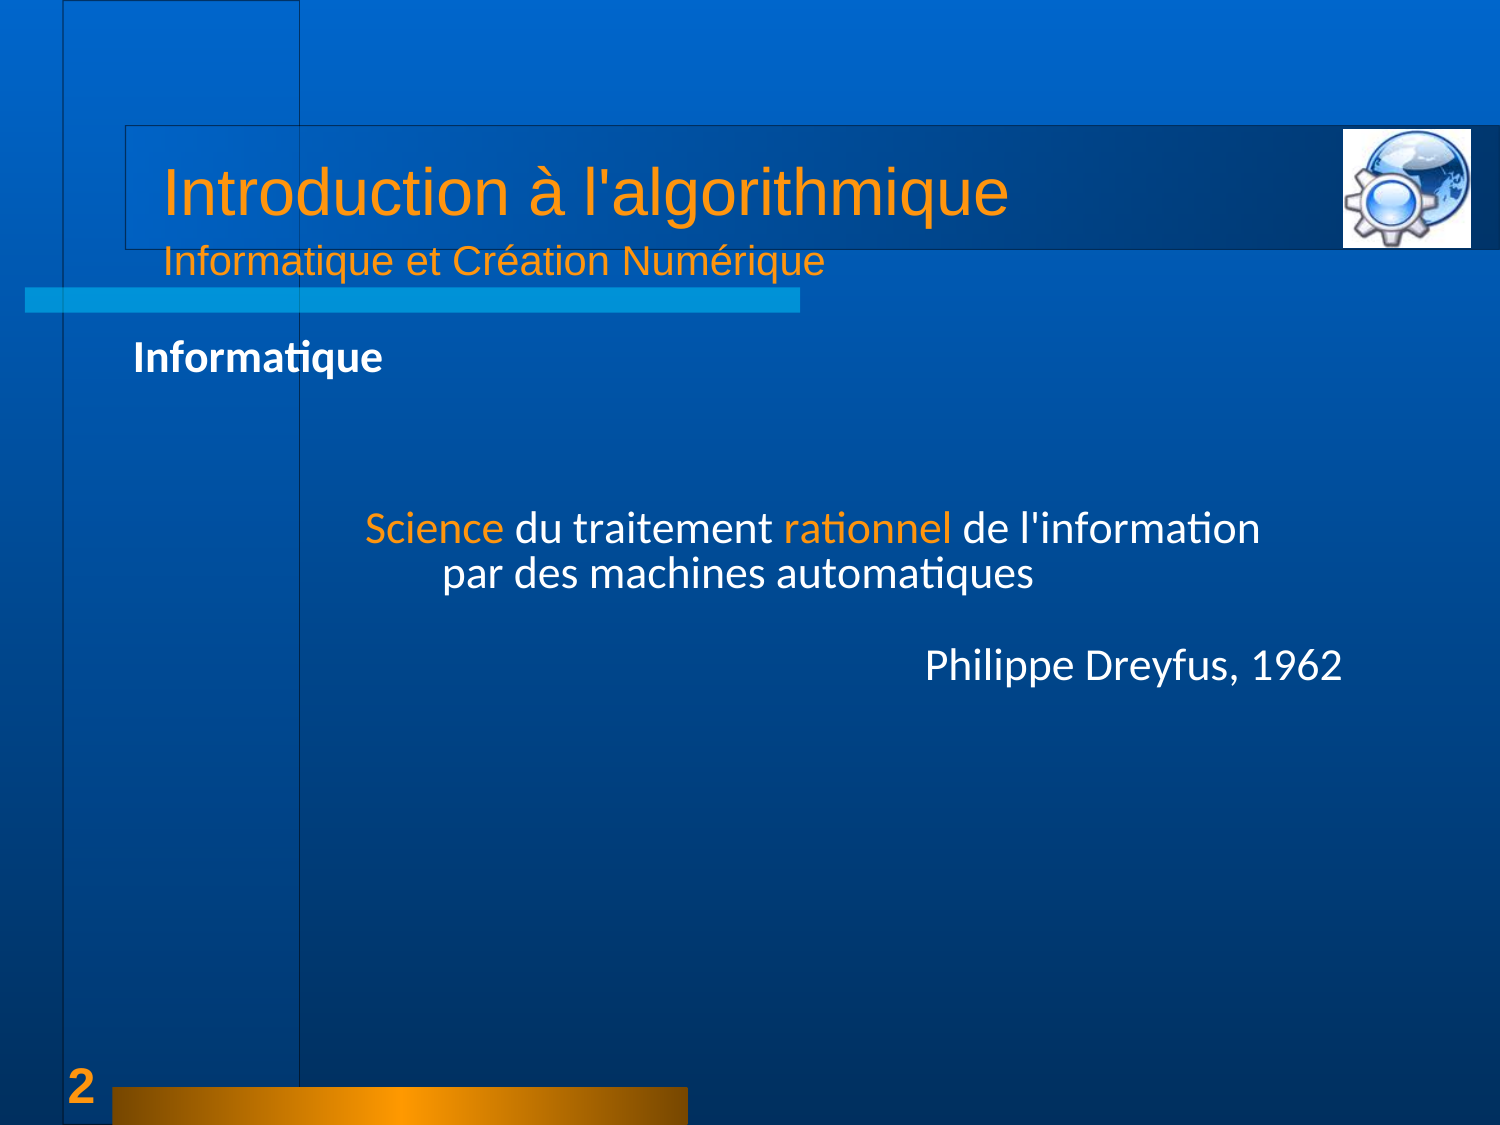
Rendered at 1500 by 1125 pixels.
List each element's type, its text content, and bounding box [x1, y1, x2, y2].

picture [1343, 129, 1471, 248]
text_box Informatique Science du traitement rationnel de l'information par des machines automatiques Philippe Dreyfus, 1962 [118, 330, 1359, 1008]
